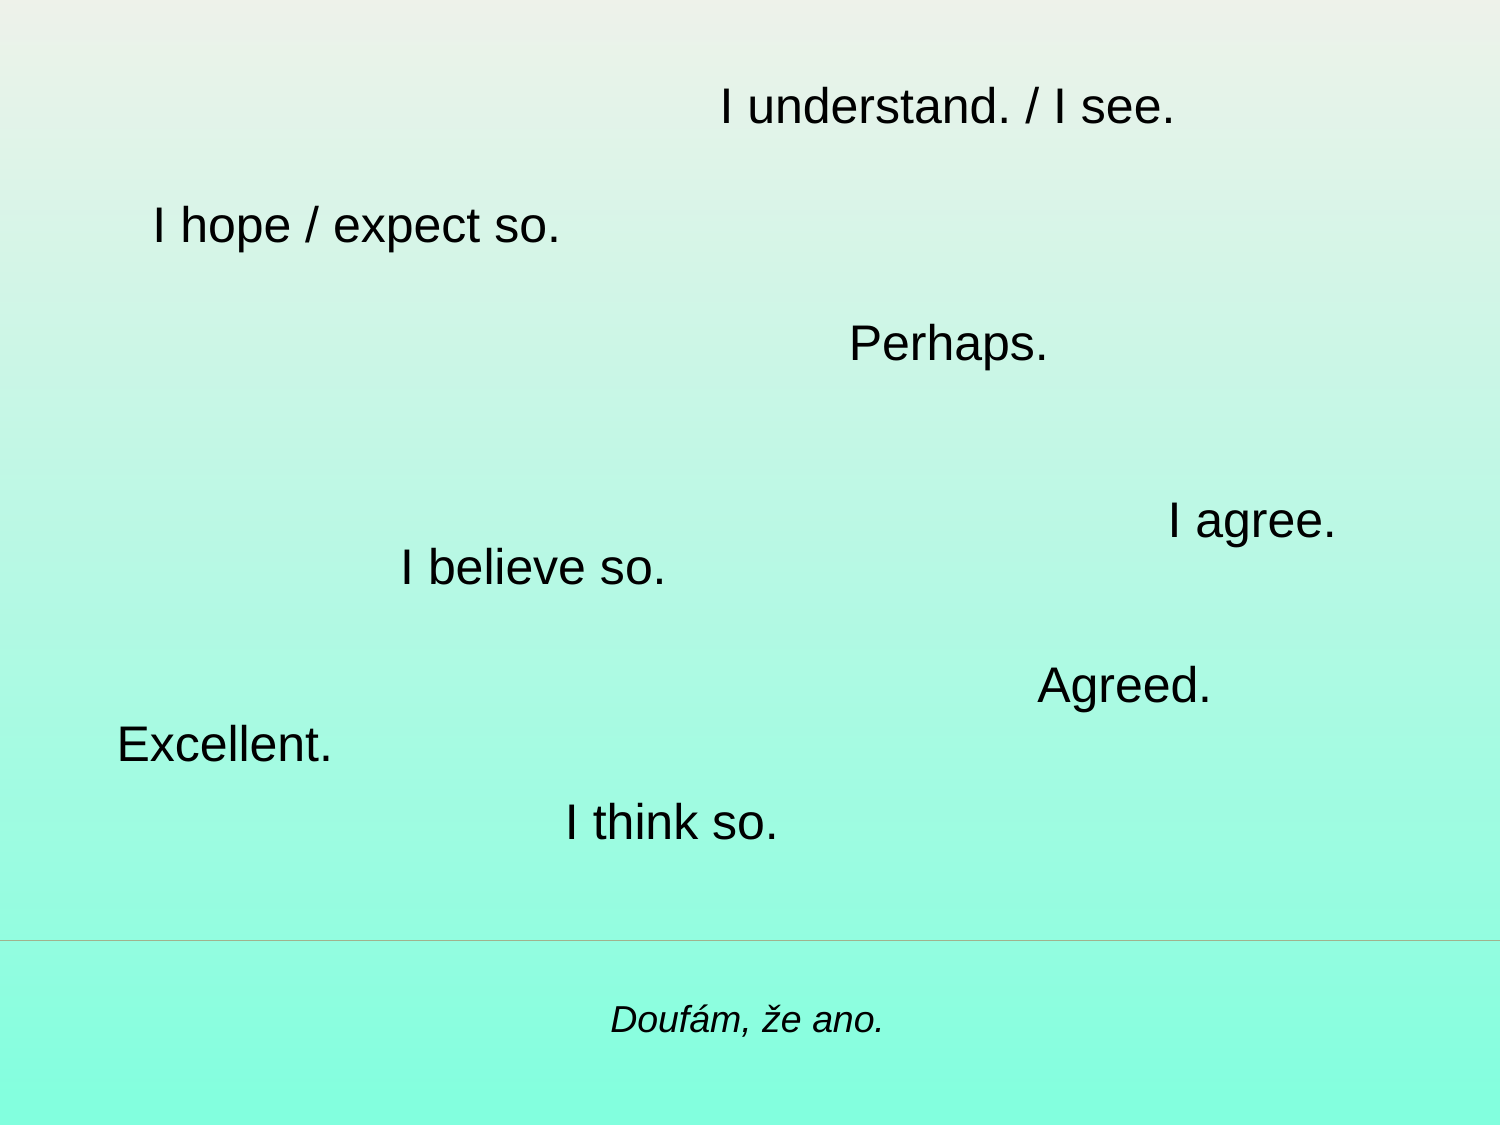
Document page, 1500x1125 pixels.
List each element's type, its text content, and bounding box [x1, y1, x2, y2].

text_box I think so. [550, 781, 795, 858]
text_box Agreed. [1022, 645, 1228, 721]
text_box I hope / expect so. [137, 184, 577, 261]
text_box I understand. / I see. [704, 66, 1192, 142]
text_box Doufám, že ano. [595, 987, 901, 1049]
text_box Perhaps. [834, 302, 1064, 379]
text_box I agree. [1152, 479, 1353, 556]
text_box Excellent. [101, 704, 349, 780]
text_box I believe so. [385, 527, 682, 603]
